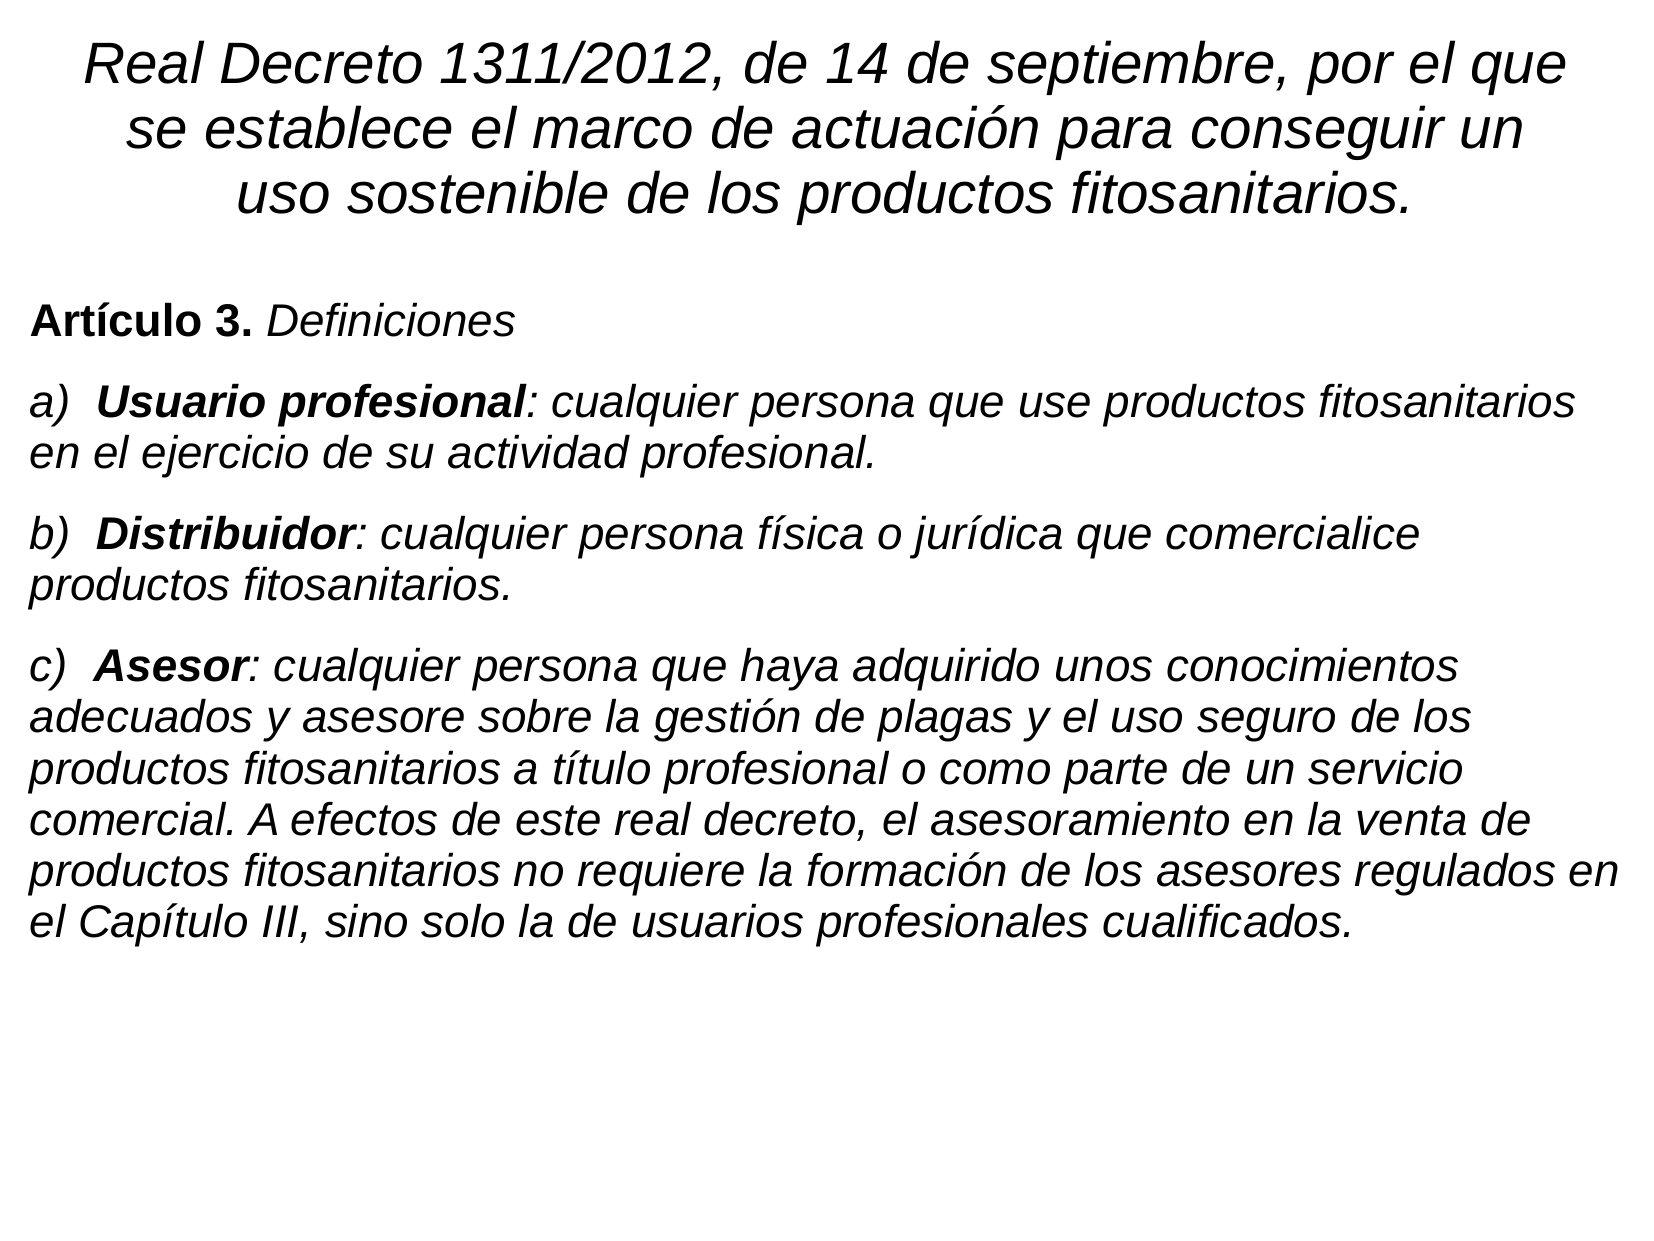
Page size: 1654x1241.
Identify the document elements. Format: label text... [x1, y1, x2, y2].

list Artículo 3. Definiciones a) Usuario profesional: cualquier persona que use productos fitosanitarios en el ejercicio de su actividad profesional. b) Distribuidor: cualquier persona física o jurídica que comercialice productos fitosanitarios. c) Asesor: cualquier persona que haya adquirido unos conocimientos adecuados y asesore sobre la gestión de plagas y el uso seguro de los productos fitosanitarios a título profesional o como parte de un servicio comercial. A efectos de este real decreto, el asesoramiento en la venta de productos fitosanitarios no requiere la formación de los asesores regulados en el Capítulo III, sino solo la de usuarios profesionales cualificados. [29, 295, 1625, 1241]
title Real Decreto 1311/2012, de 14 de septiembre, por el que se establece el marco de actuación para conseguir un uso sostenible de los productos fitosanitarios. [82, 30, 1571, 226]
